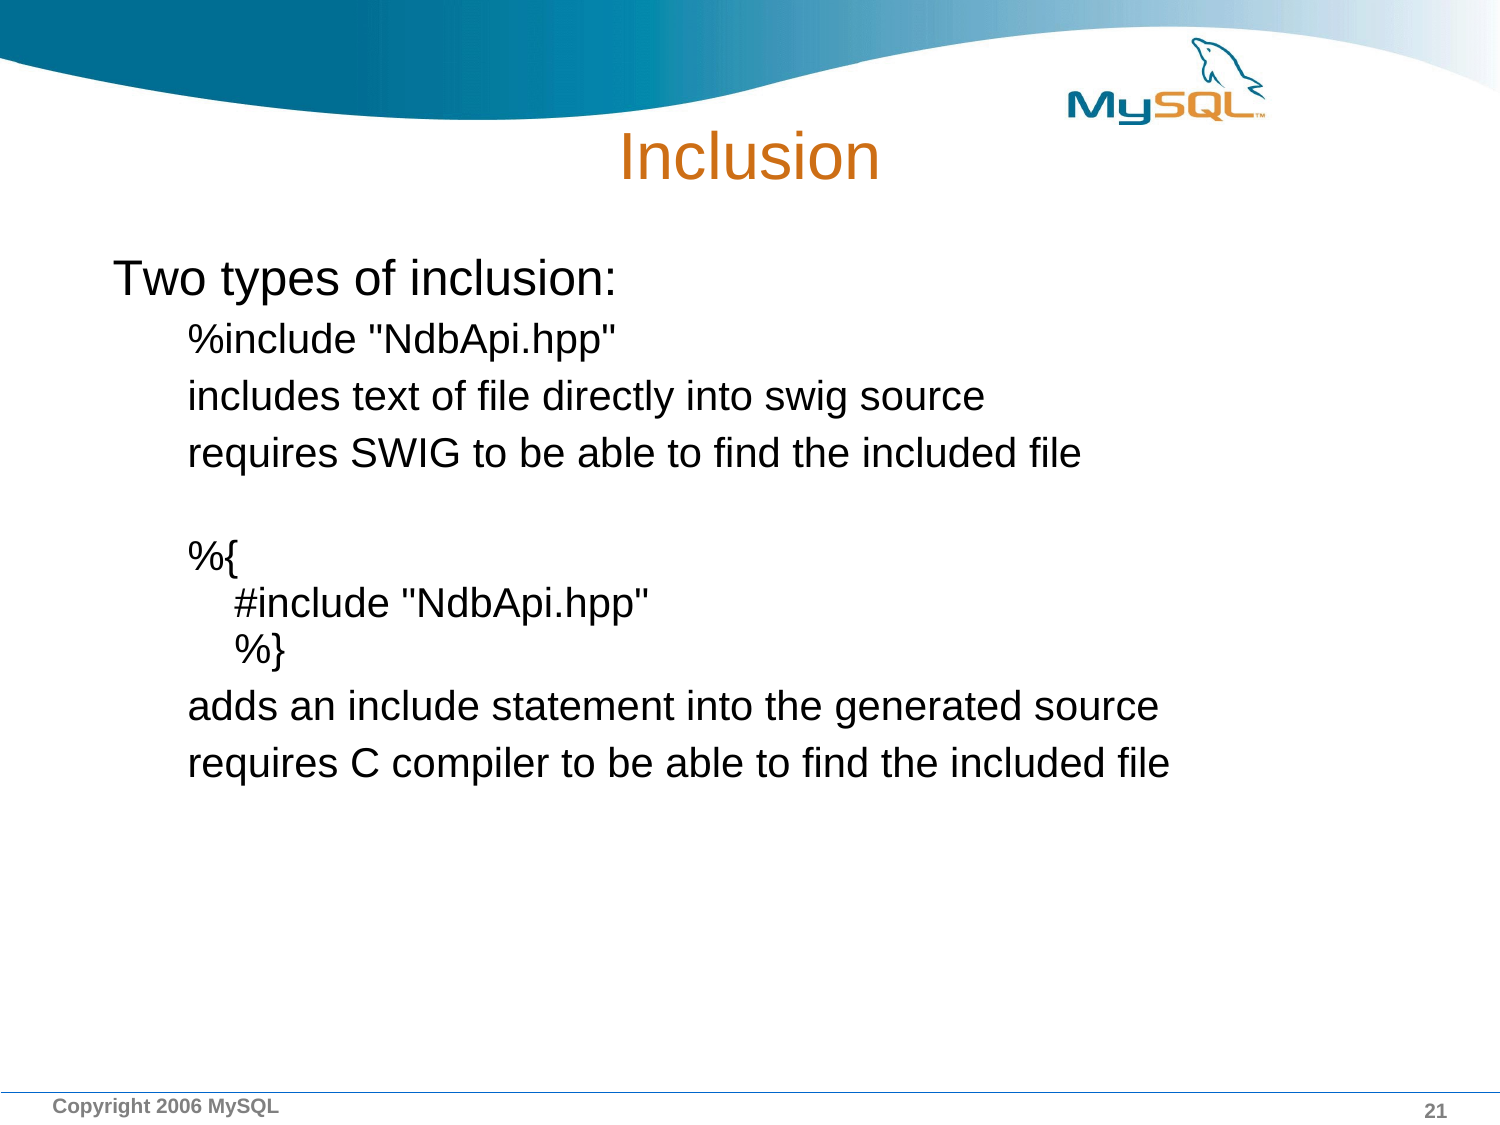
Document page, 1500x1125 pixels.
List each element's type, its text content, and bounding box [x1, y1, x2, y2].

picture [666, 0, 1500, 94]
title Inclusion [0, 94, 1500, 218]
picture [0, 58, 167, 94]
list Two types of inclusion: %include "NdbApi.hpp" includes text of file directly into swig source requires SWIG to be able to find the included file %{ #include "NdbApi.hpp" %} adds an include statement into the generated source requires C compiler to be able to find the included file [112, 249, 1388, 1098]
